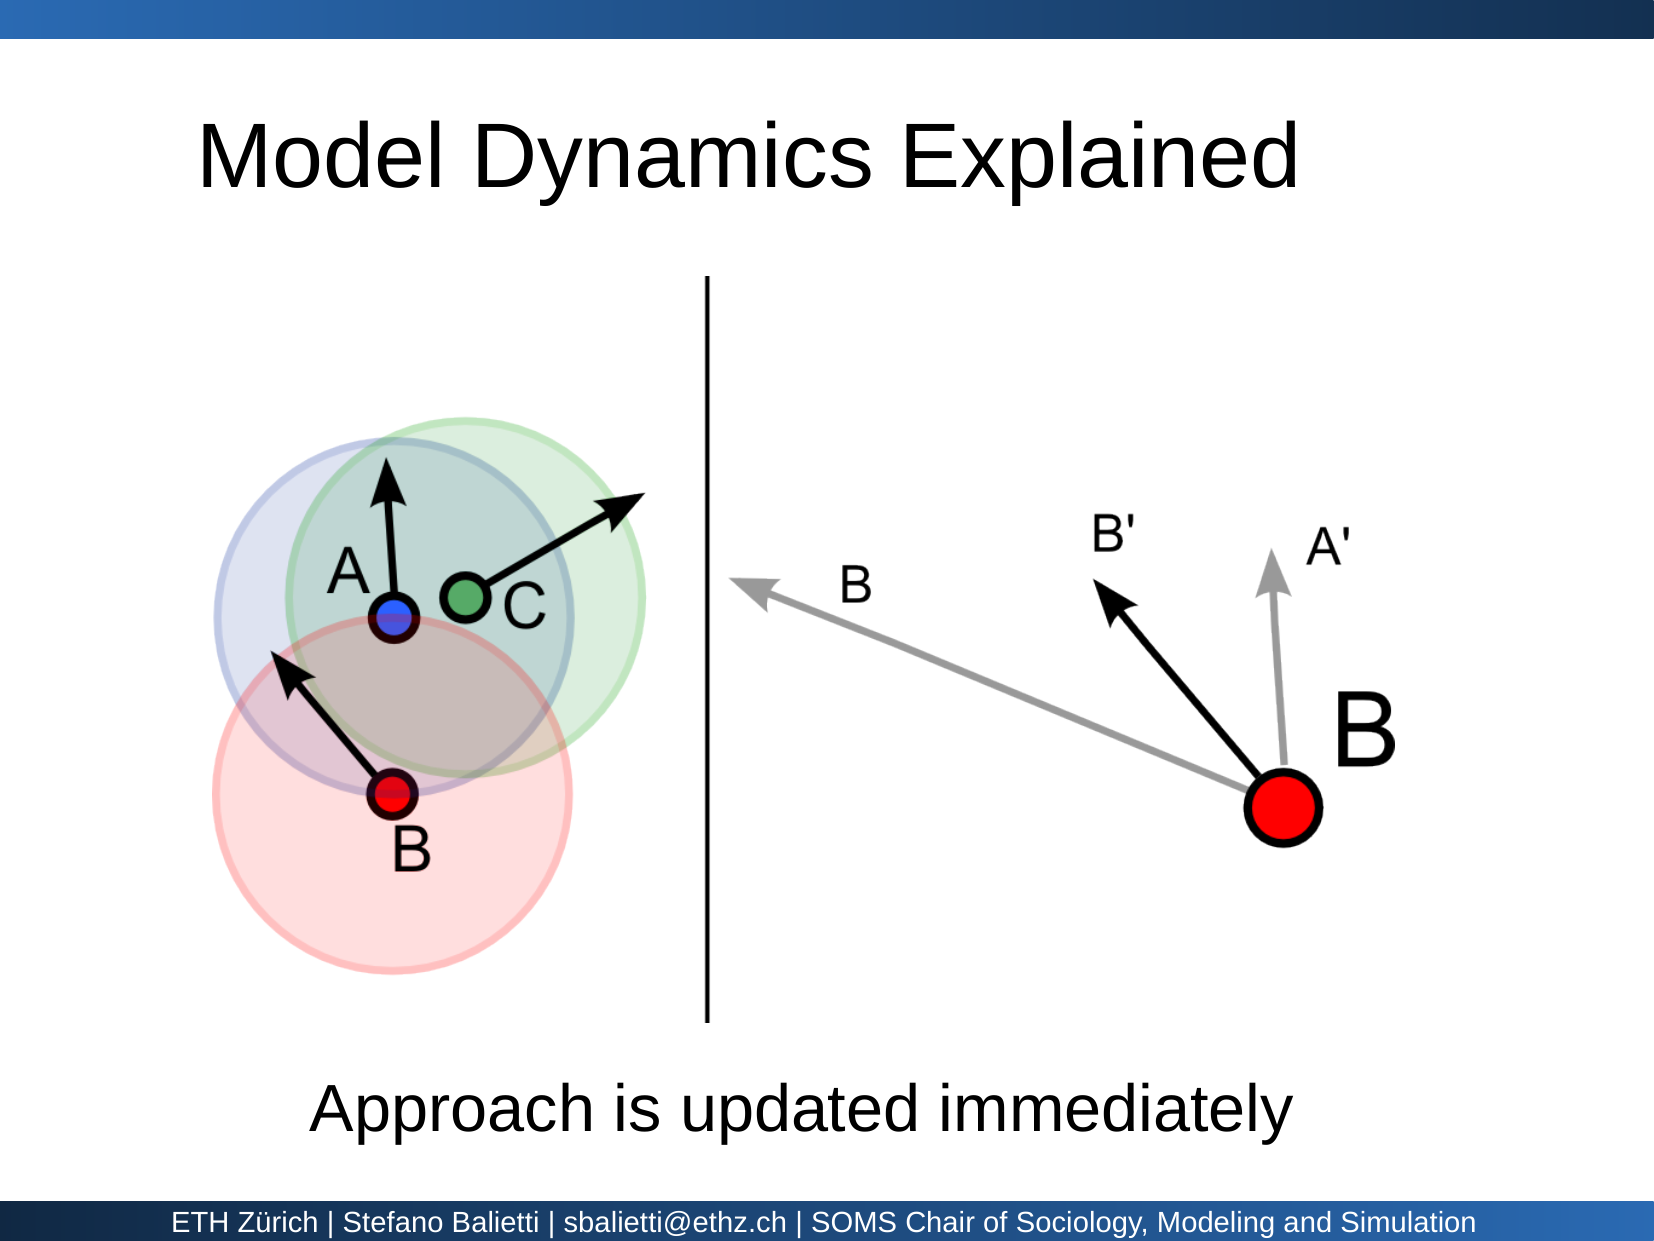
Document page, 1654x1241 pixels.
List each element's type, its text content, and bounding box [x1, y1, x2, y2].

text_box Approach is updated immediately [295, 1064, 1314, 1154]
picture [212, 276, 1395, 1023]
title Model Dynamics Explained [0, 105, 1501, 208]
